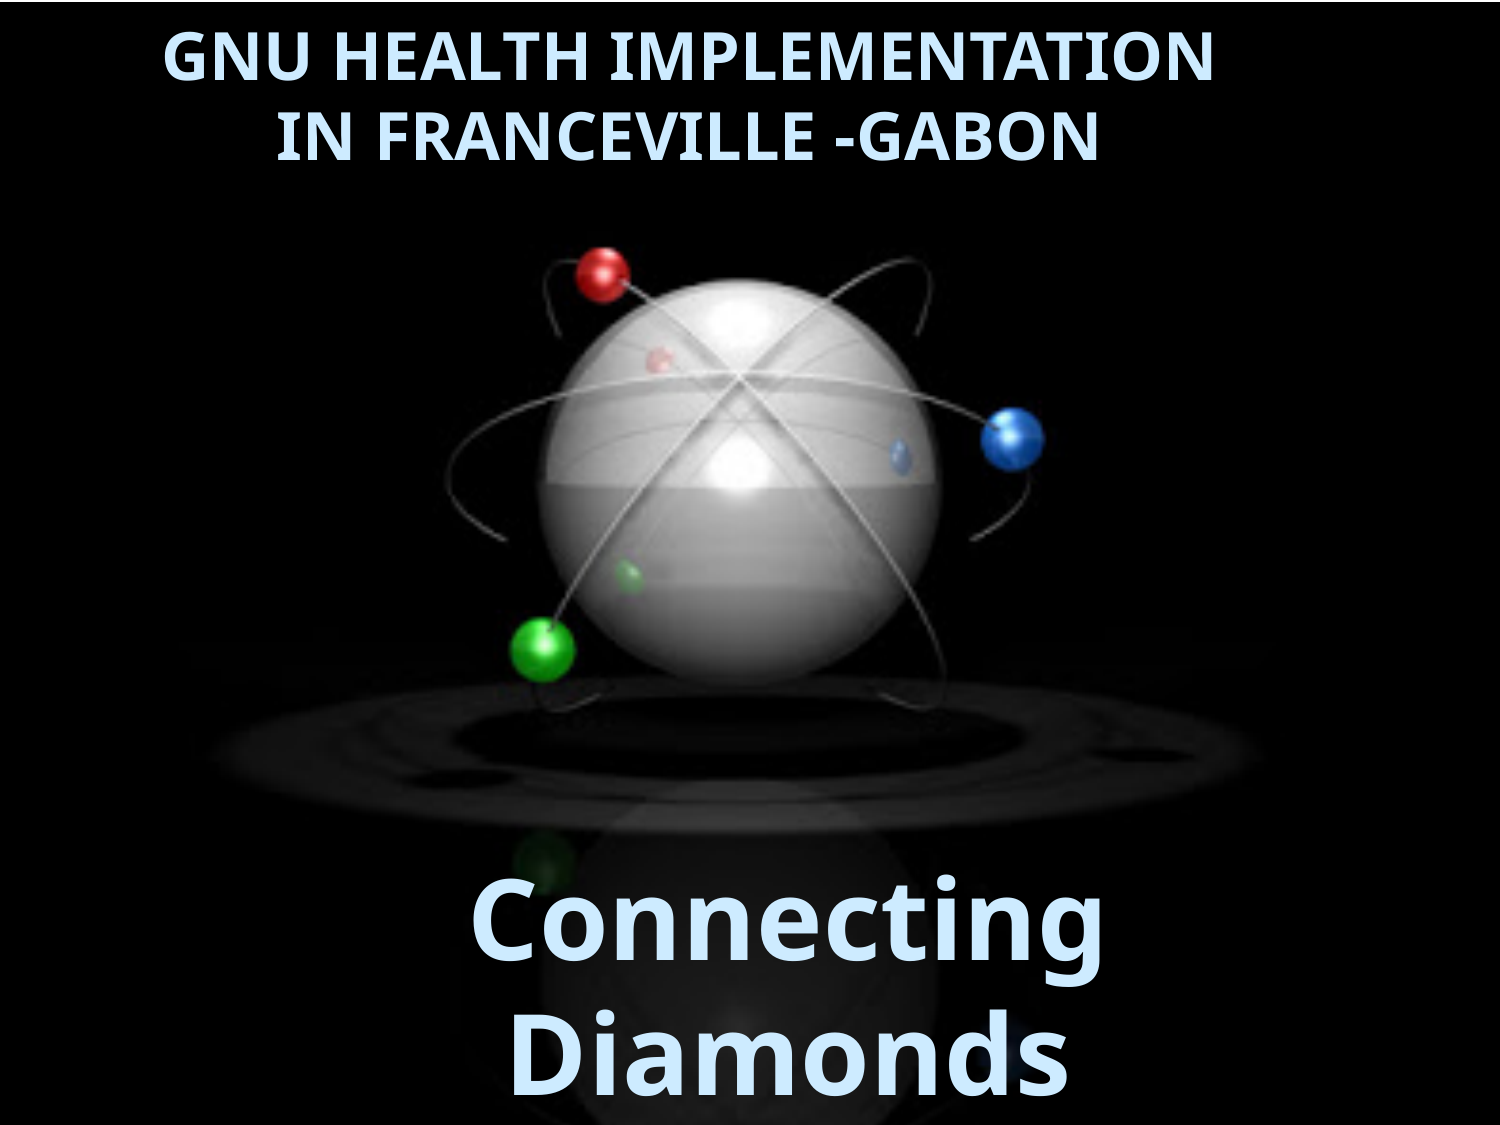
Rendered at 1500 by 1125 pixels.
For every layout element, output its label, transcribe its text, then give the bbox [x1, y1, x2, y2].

text_box GNU HEALTH IMPLEMENTATION IN FRANCEVILLE -GABON [146, 6, 1234, 182]
picture [0, 2, 1500, 1125]
text_box Connecting Diamonds Serving the Voiceless [207, 840, 1370, 1125]
